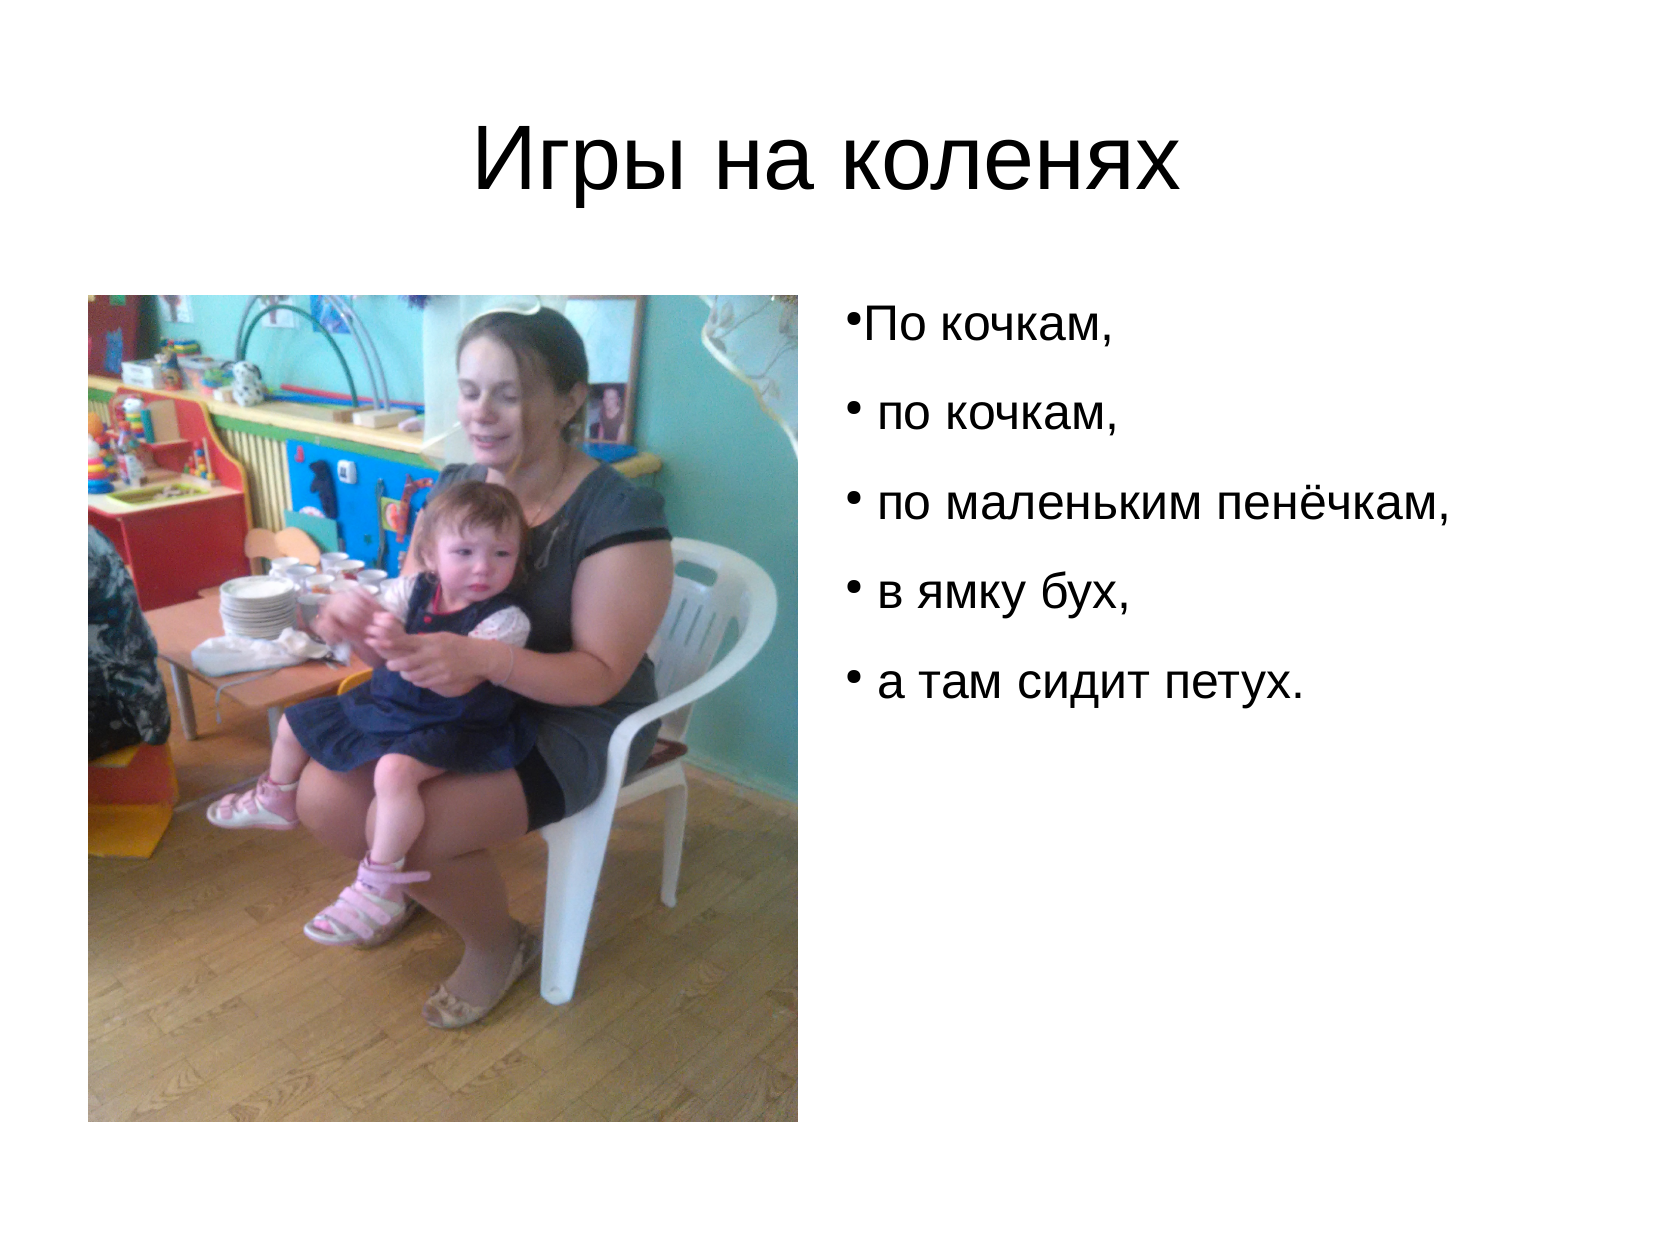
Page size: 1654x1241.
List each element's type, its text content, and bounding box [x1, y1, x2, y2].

picture [88, 295, 798, 1123]
title Игры на коленях [82, 49, 1571, 257]
list По кочкам, по кочкам, по маленьким пенёчкам, в ямку бух, а там сидит петух. [845, 290, 1572, 1109]
